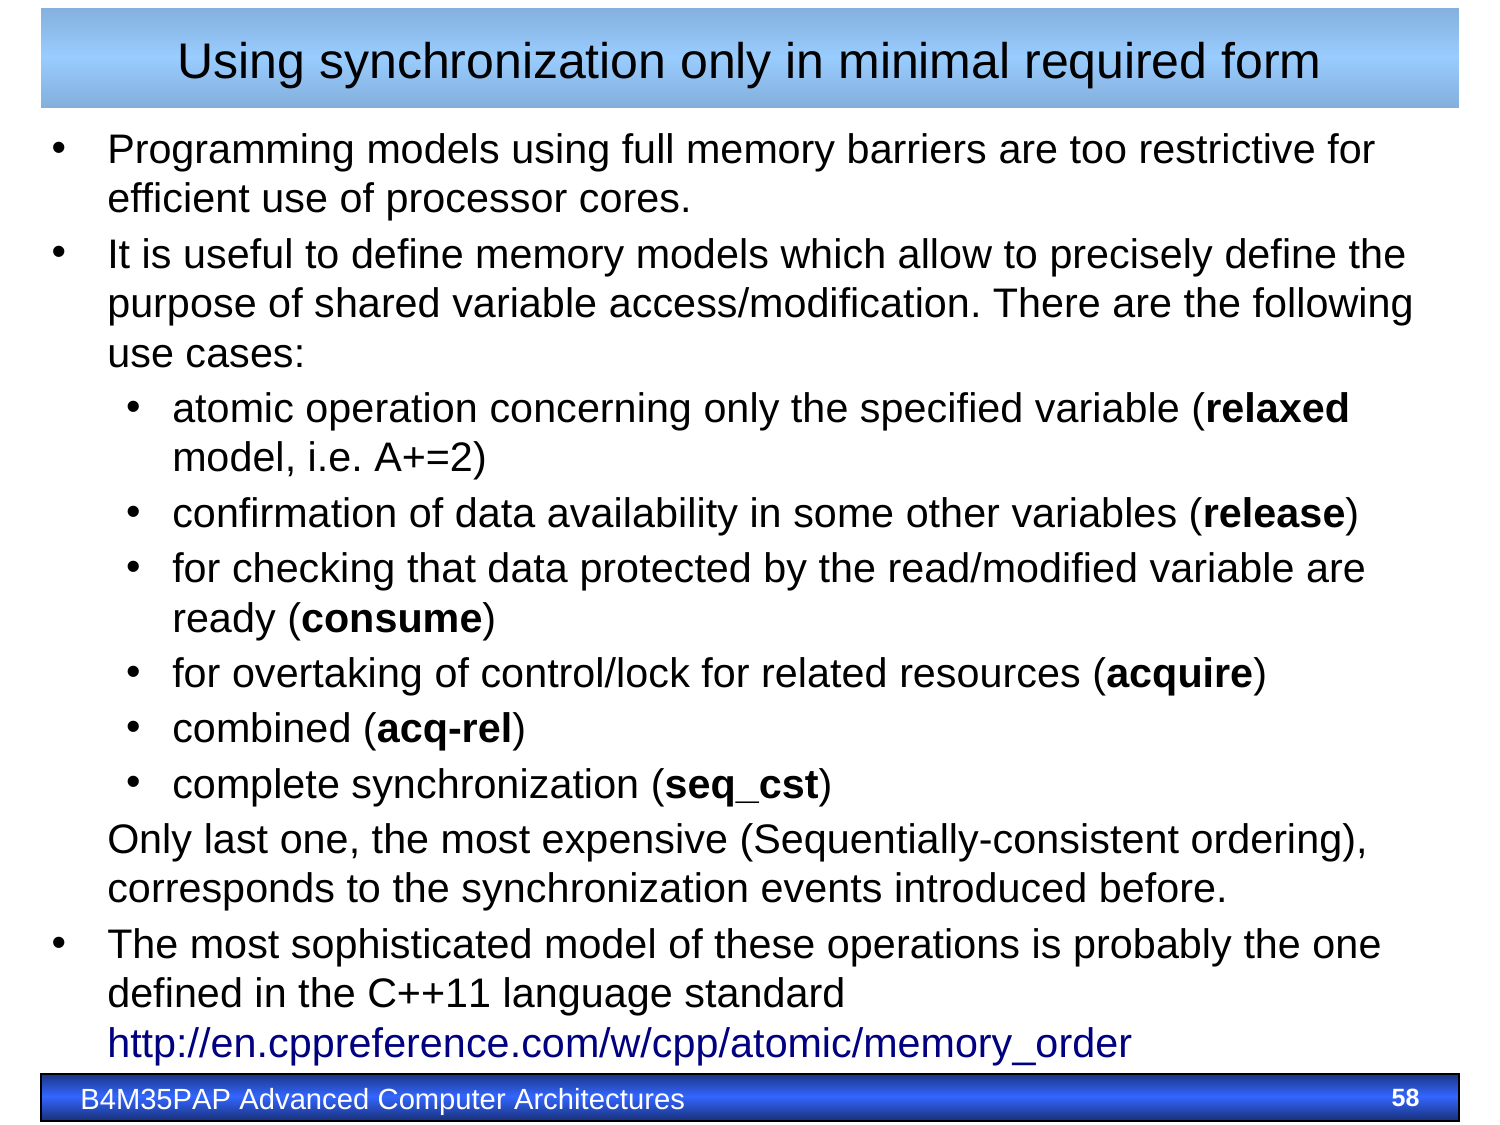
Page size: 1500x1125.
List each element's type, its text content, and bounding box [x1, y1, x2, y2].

list Programming models using full memory barriers are too restrictive for efficient use of processor cores. It is useful to define memory models which allow to precisely define the purpose of shared variable access/modification. There are the following use cases: atomic operation concerning only the specified variable (relaxed model, i.e. A+=2) confirmation of data availability in some other variables (release) for checking that data protected by the read/modified variable are ready (consume) for overtaking of control/lock for related resources (acquire) combined (acq-rel) complete synchronization (seq_cst) Only last one, the most expensive (Sequentially-consistent ordering), corresponds to the synchronization events introduced before. The most sophisticated model of these operations is probably the one defined in the C++11 language standardhttp://en.cppreference.com/w/cpp/atomic/memory_order [36, 114, 1466, 1075]
title Using synchronization only in minimal required form [41, 8, 1459, 108]
